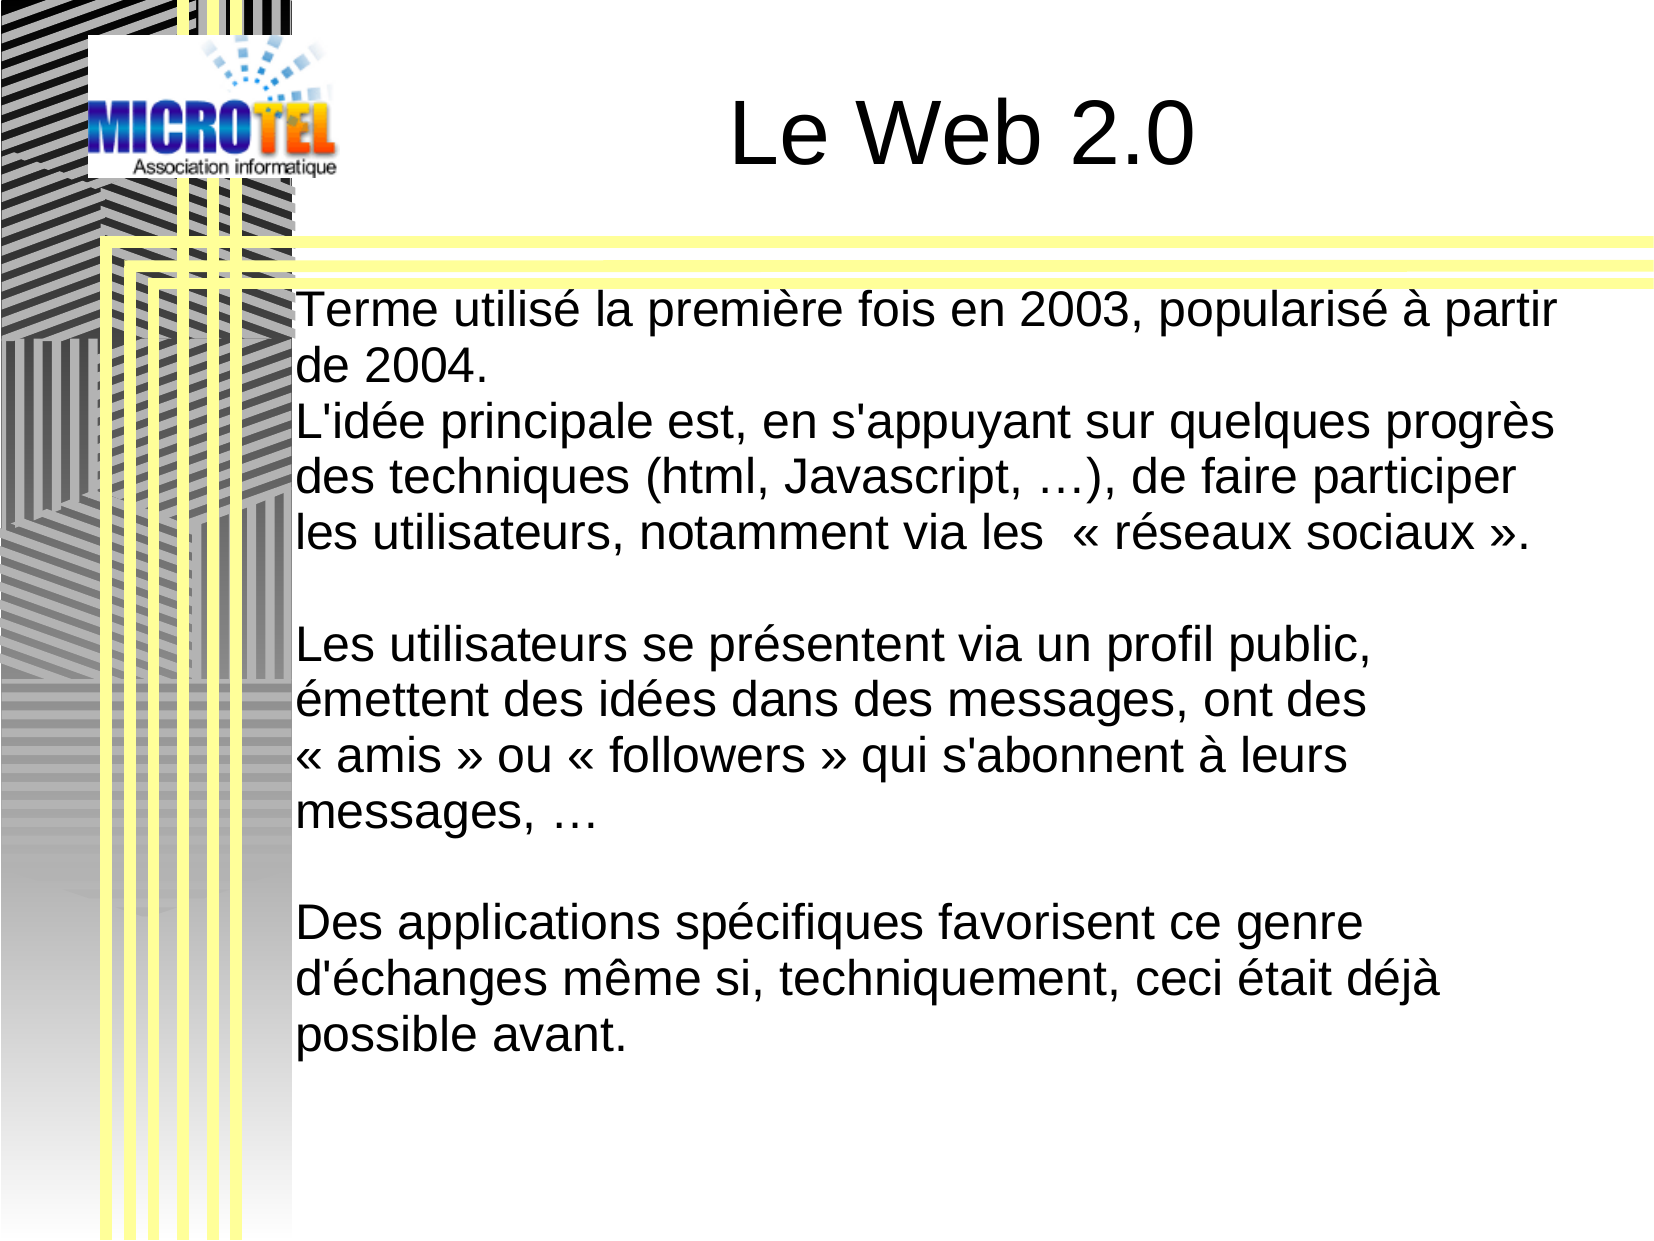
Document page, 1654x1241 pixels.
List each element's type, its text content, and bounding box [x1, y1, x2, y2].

picture [88, 35, 340, 178]
subtitle Terme utilisé la première fois en 2003, popularisé à partir de 2004. L'idée principale est, en s'appuyant sur quelques progrès des techniques (html, Javascript, …), de faire participer les utilisateurs, notamment via les « réseaux sociaux ». Les utilisateurs se présentent via un profil public, émettent des idées dans des messages, ont des « amis » ou « followers » qui s'abonnent à leurs messages, … Des applications spécifiques favorisent ce genre d'échanges même si, techniquement, ceci était déjà possible avant. [295, 290, 1571, 1109]
title Le Web 2.0 [354, 29, 1571, 237]
